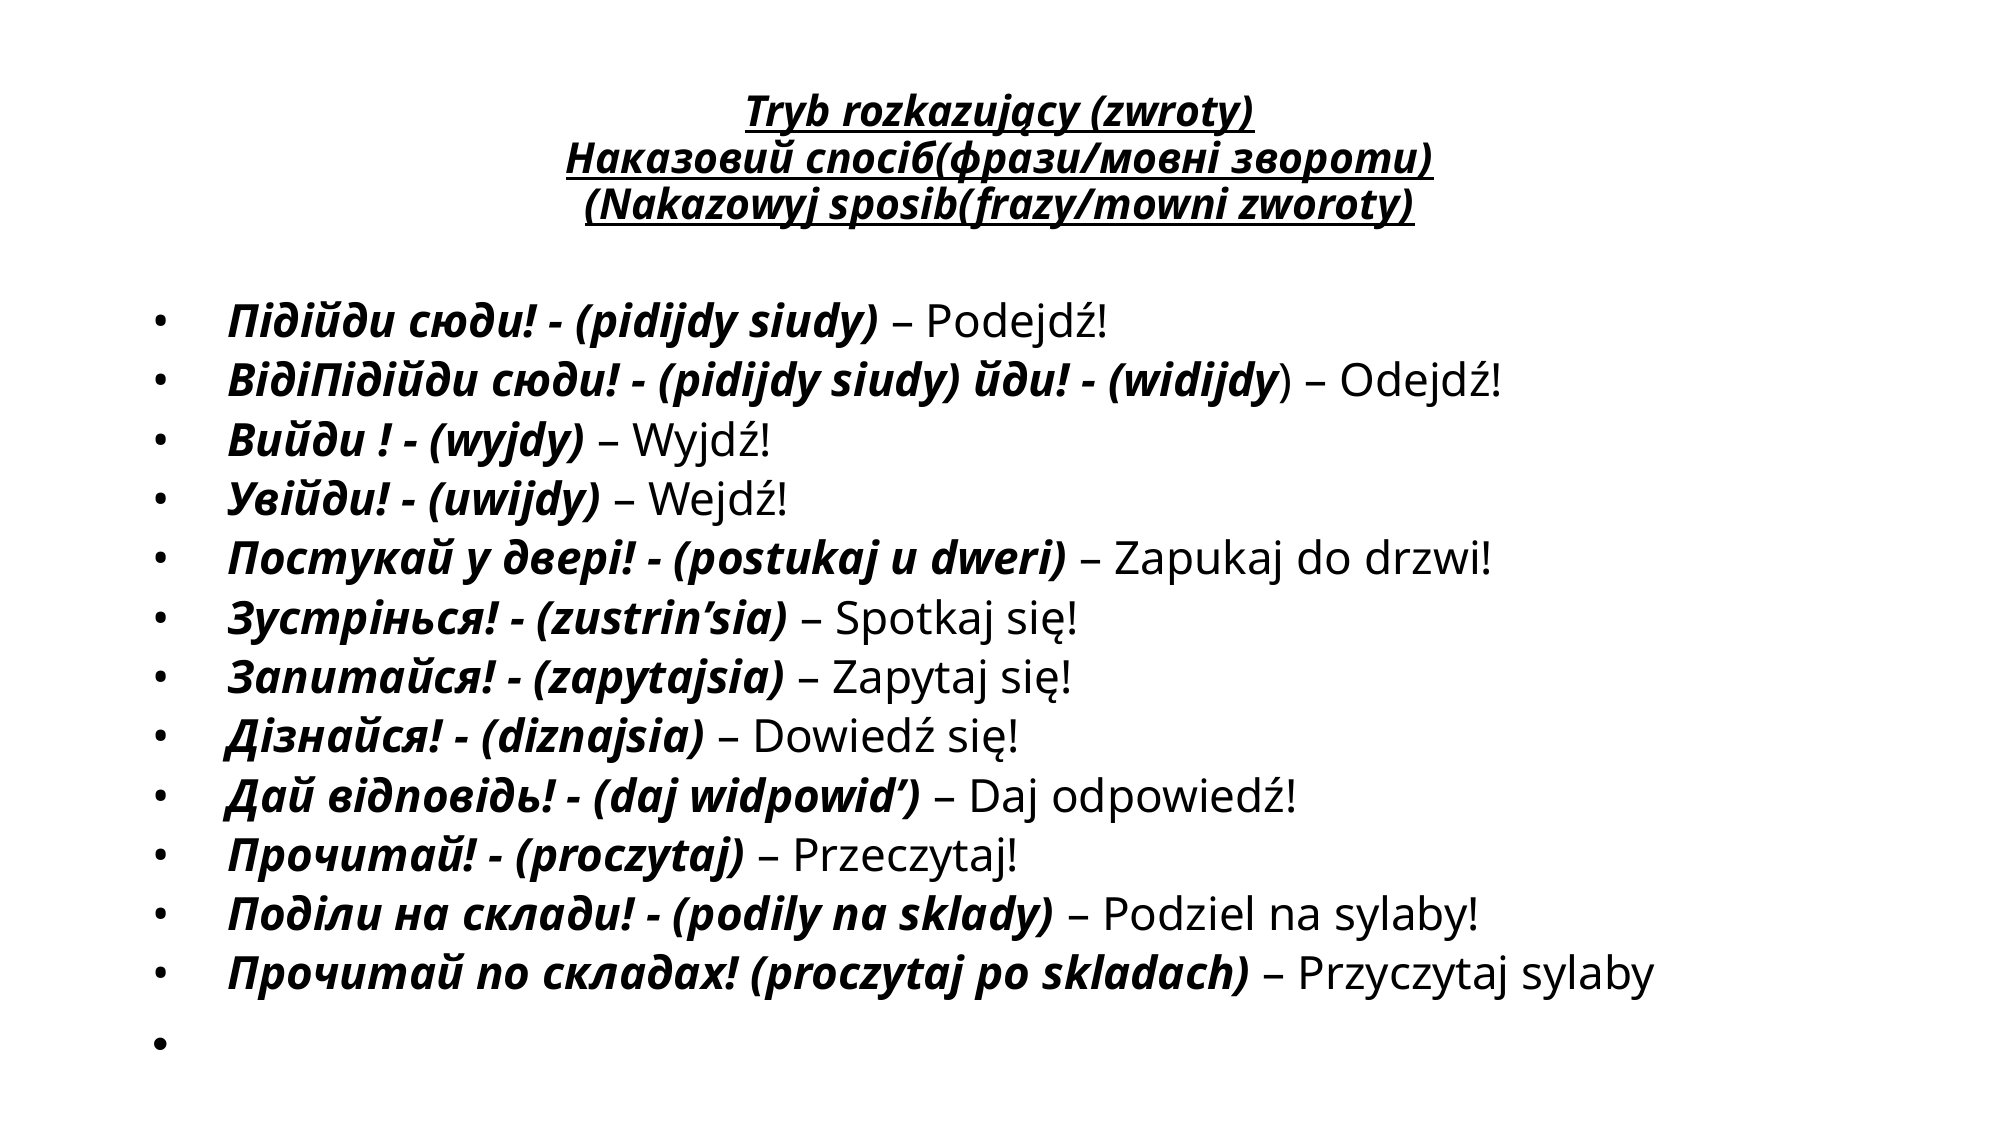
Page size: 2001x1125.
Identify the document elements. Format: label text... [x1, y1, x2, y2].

list • Підійди сюди! - (pidijdy siudy) – Podejdź! • ВідіПідійди сюди! - (pidijdy siudy) йди! - (widijdy) – Odejdź! • Вийди ! - (wyjdy) – Wyjdź! • Увійди! - (uwijdy) – Wejdź! • Постукай у двері! - (postukaj u dweri) – Zapukaj do drzwi! • Зустрінься! - (zustrin’sia) – Spotkaj się! • Запитайся! - (zapytajsia) – Zapytaj się! • Дізнайся! - (diznajsia) – Dowiedź się! • Дай відповідь! - (daj widpowid’) – Daj odpowiedź! • Прочитай! - (proczytaj) – Przeczytaj! • Поділи на склади! - (podily na sklady) – Podziel na sylaby! • Прочитай по складах! (proczytaj po skladach) – Przyczytaj sylaby [137, 299, 1863, 1014]
title Tryb rozkazujący (zwroty) Наказовий спосіб(фрази/мовні звороти) (Nakazowyj sposib(frazy/mowni zworoty) [137, 82, 1863, 299]
